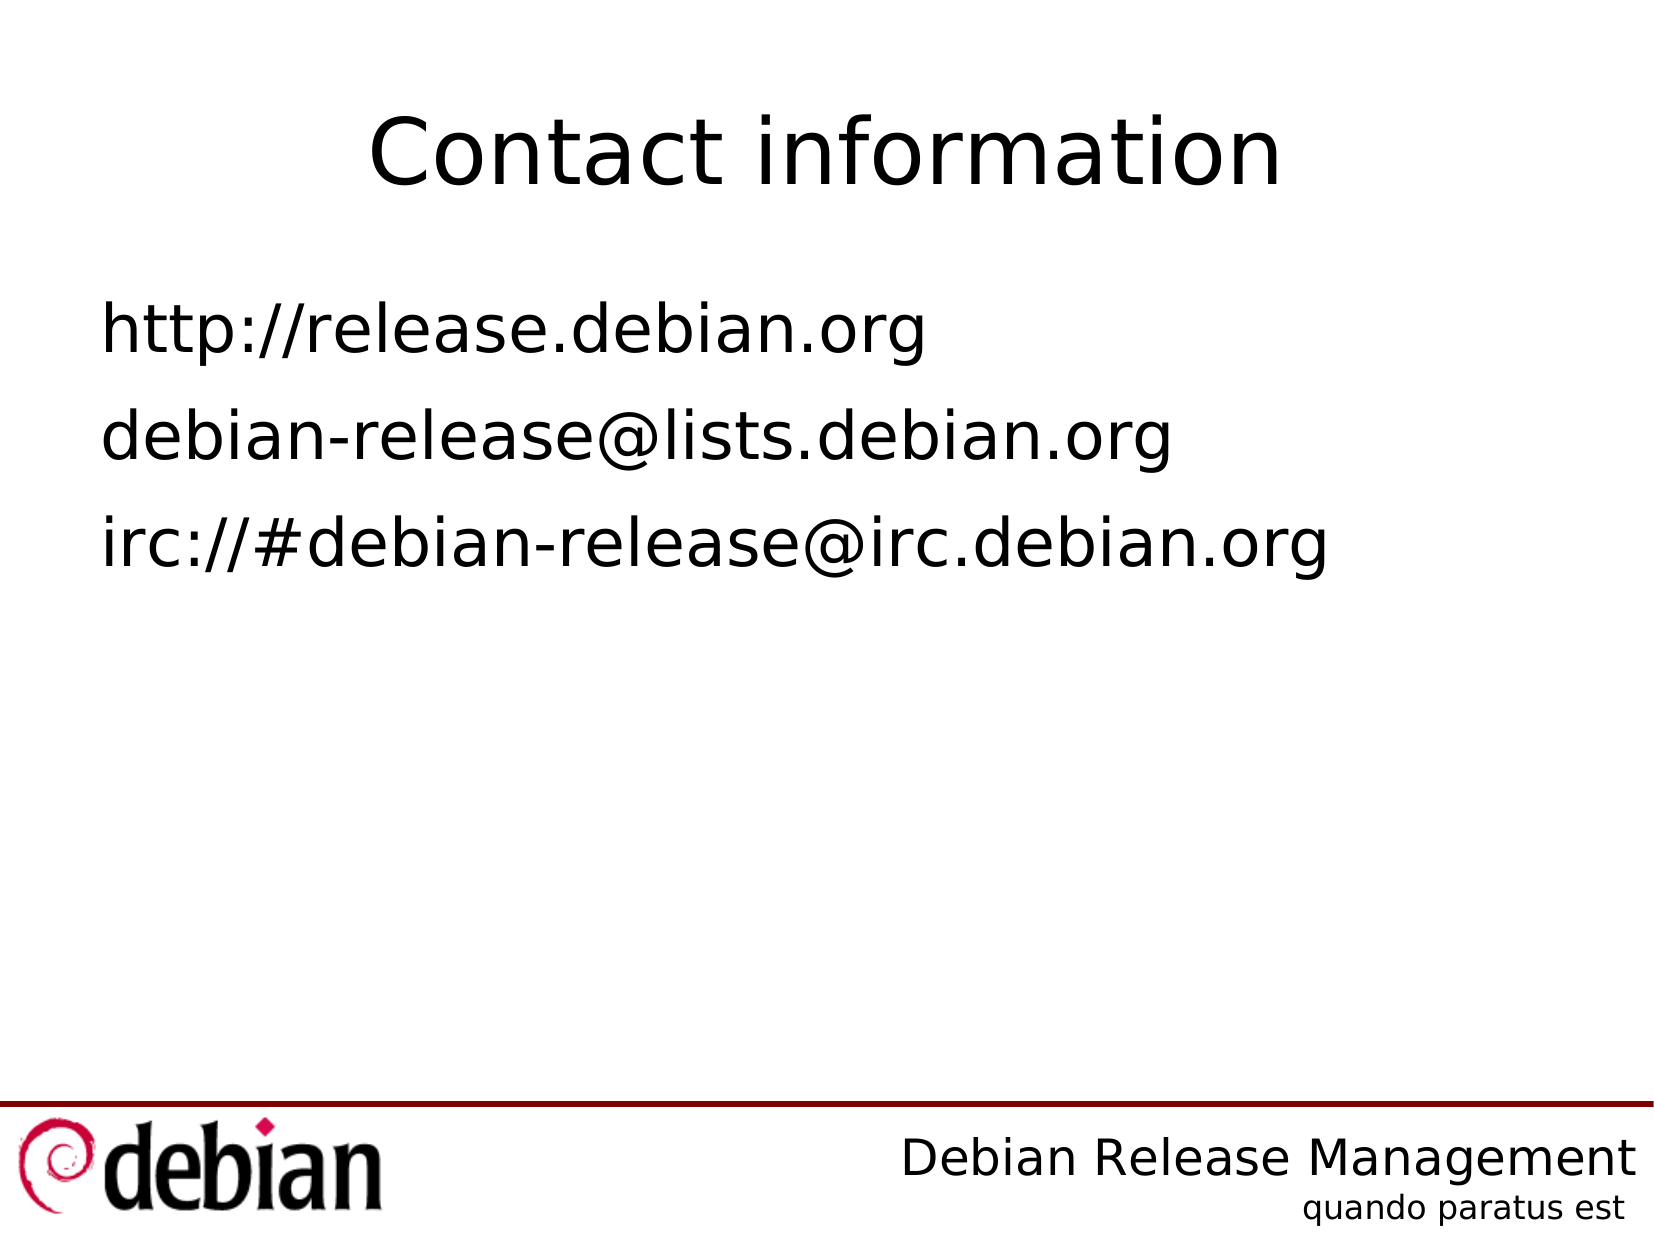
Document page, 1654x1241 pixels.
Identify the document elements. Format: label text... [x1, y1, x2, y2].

list http://release.debian.org debian-release@lists.debian.org irc://#debian-release@irc.debian.org [82, 290, 1571, 1094]
picture [16, 1110, 420, 1239]
title Contact information [82, 49, 1571, 257]
